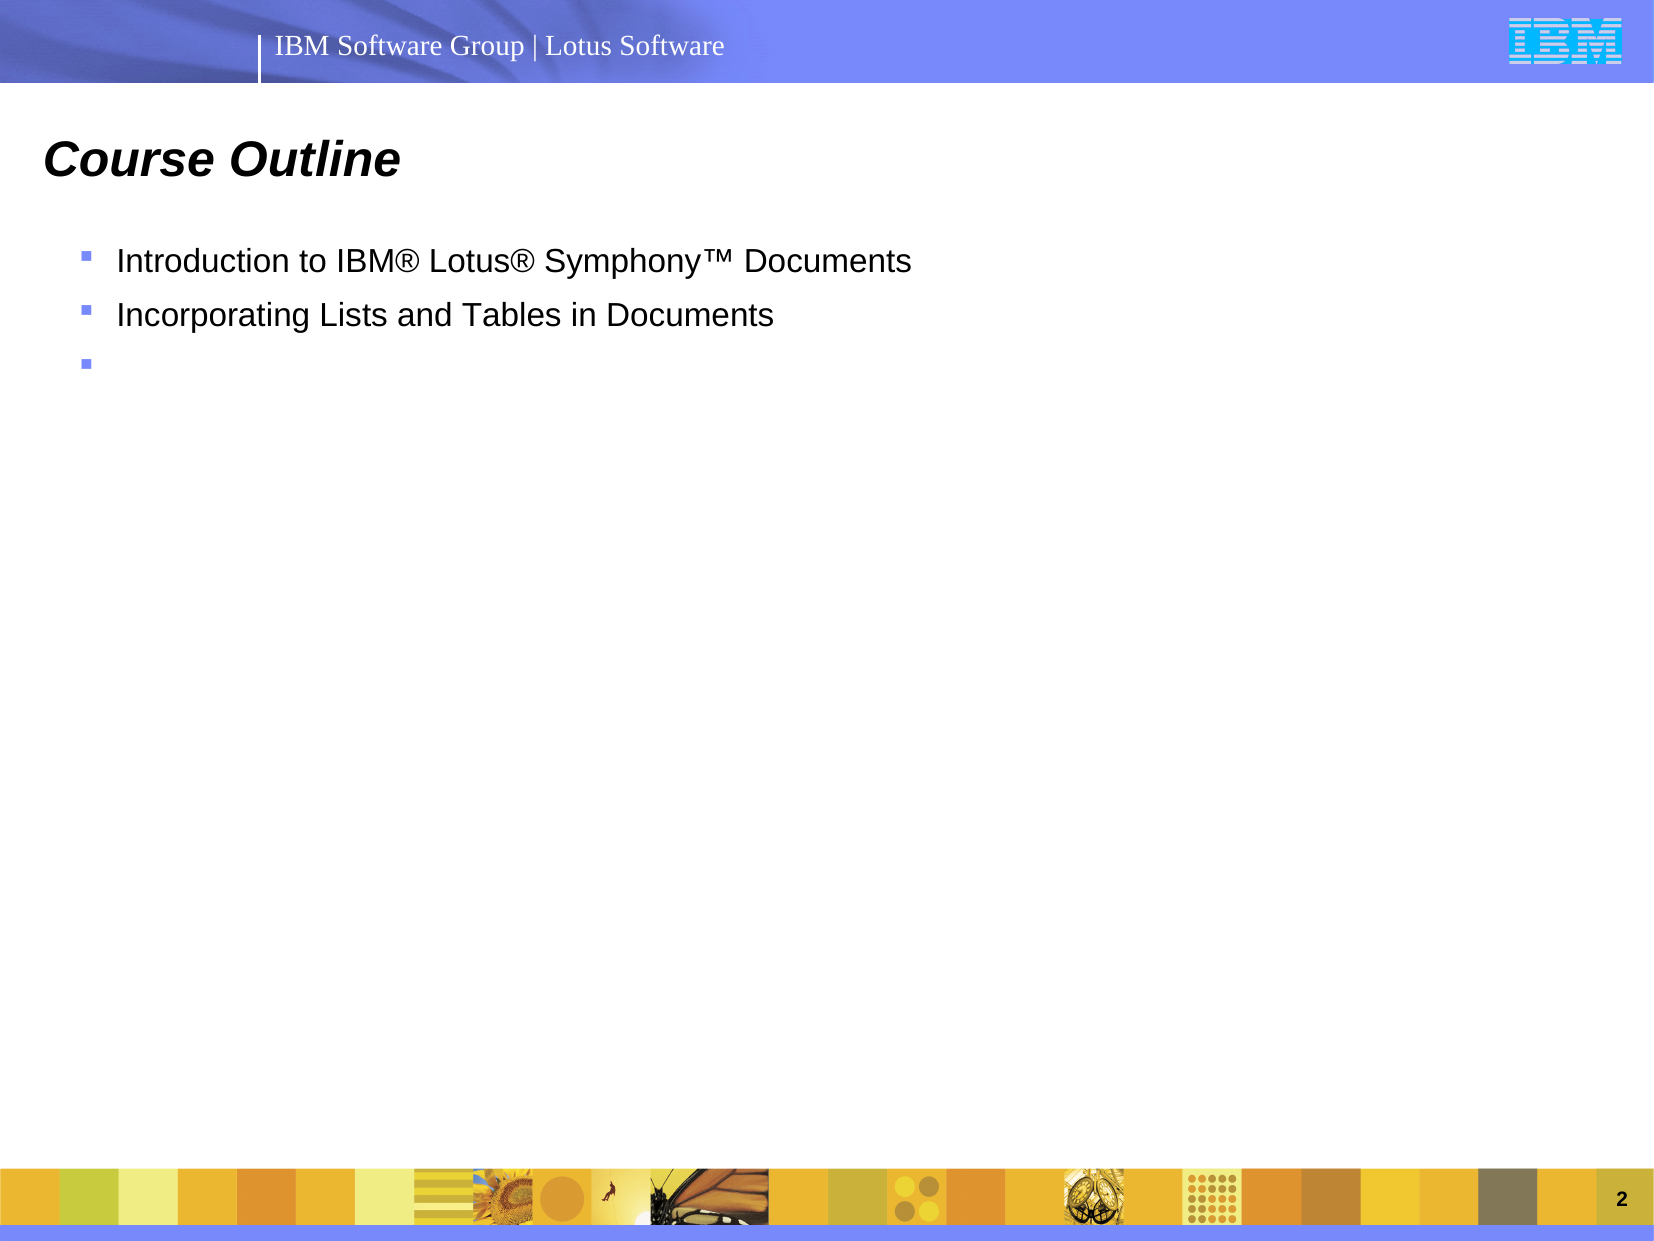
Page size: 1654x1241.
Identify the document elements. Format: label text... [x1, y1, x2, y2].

picture [0, 1168, 1654, 1225]
title Course Outline [27, 126, 1519, 217]
text_box Introduction to IBM® Lotus® Symphony™ Documents Incorporating Lists and Tables in Documents [63, 232, 1581, 1135]
picture [0, 0, 1654, 83]
